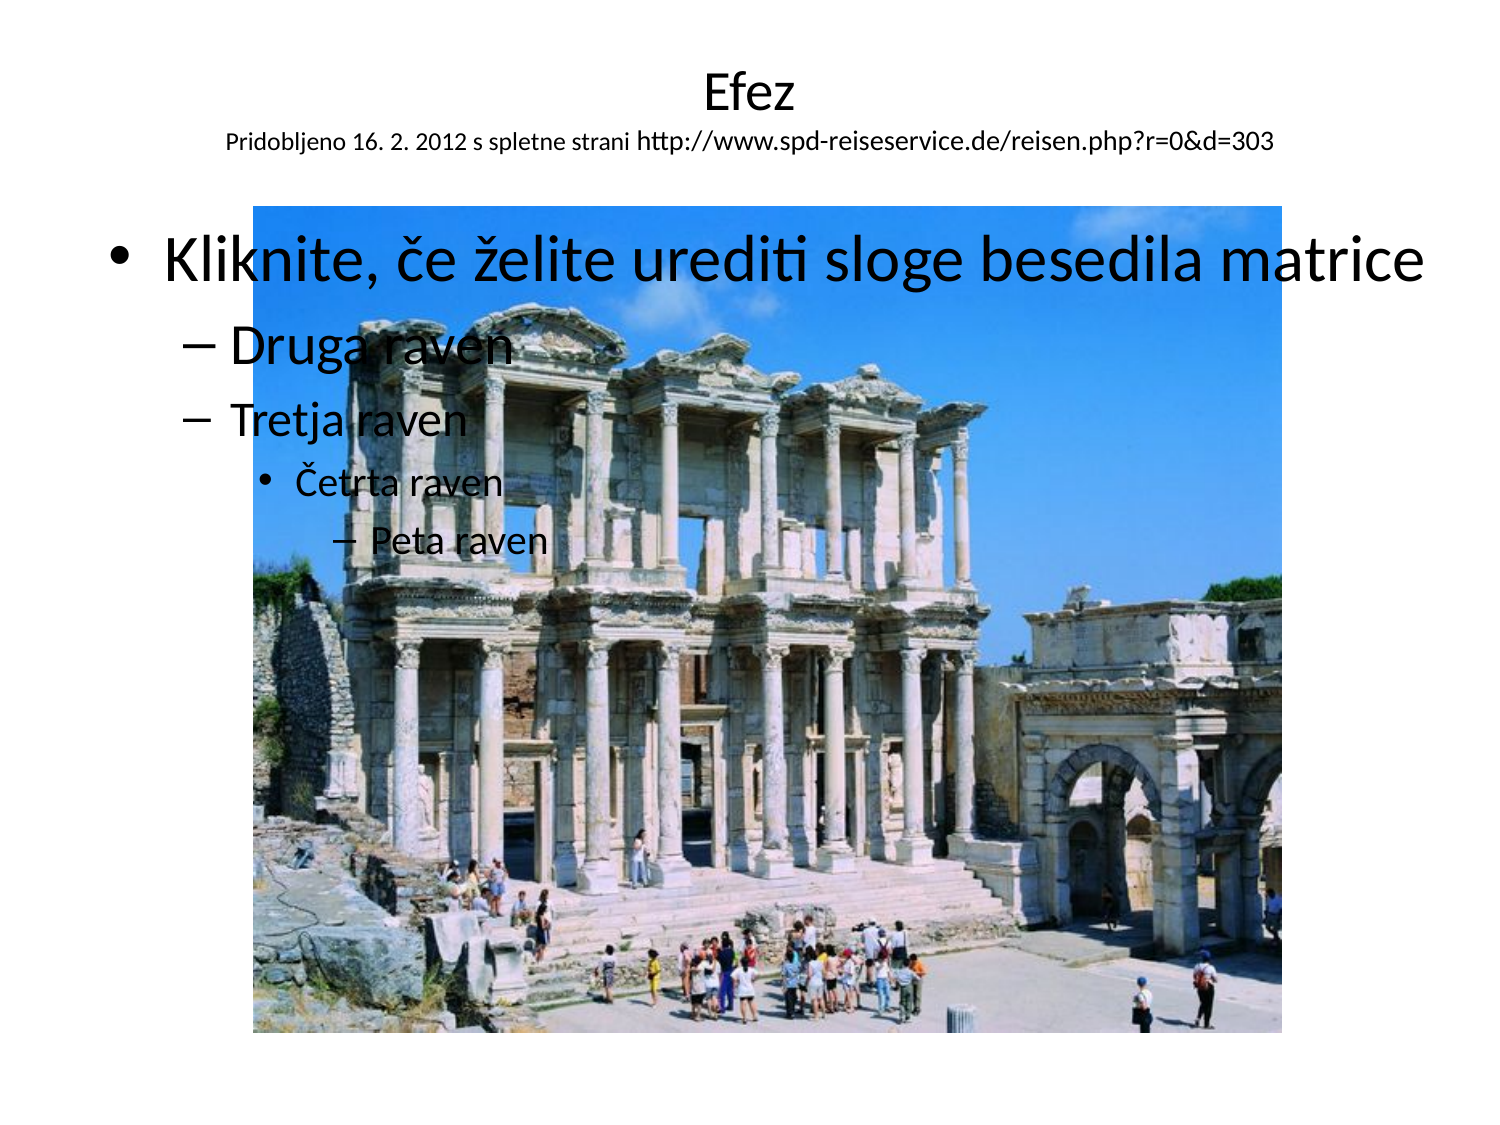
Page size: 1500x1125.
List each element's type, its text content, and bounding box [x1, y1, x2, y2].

title Efez Pridobljeno 16. 2. 2012 s spletne strani http://www.spd-reiseservice.de/reisen.php?r=0&d=303 [75, 45, 1425, 233]
picture [253, 206, 1282, 1033]
